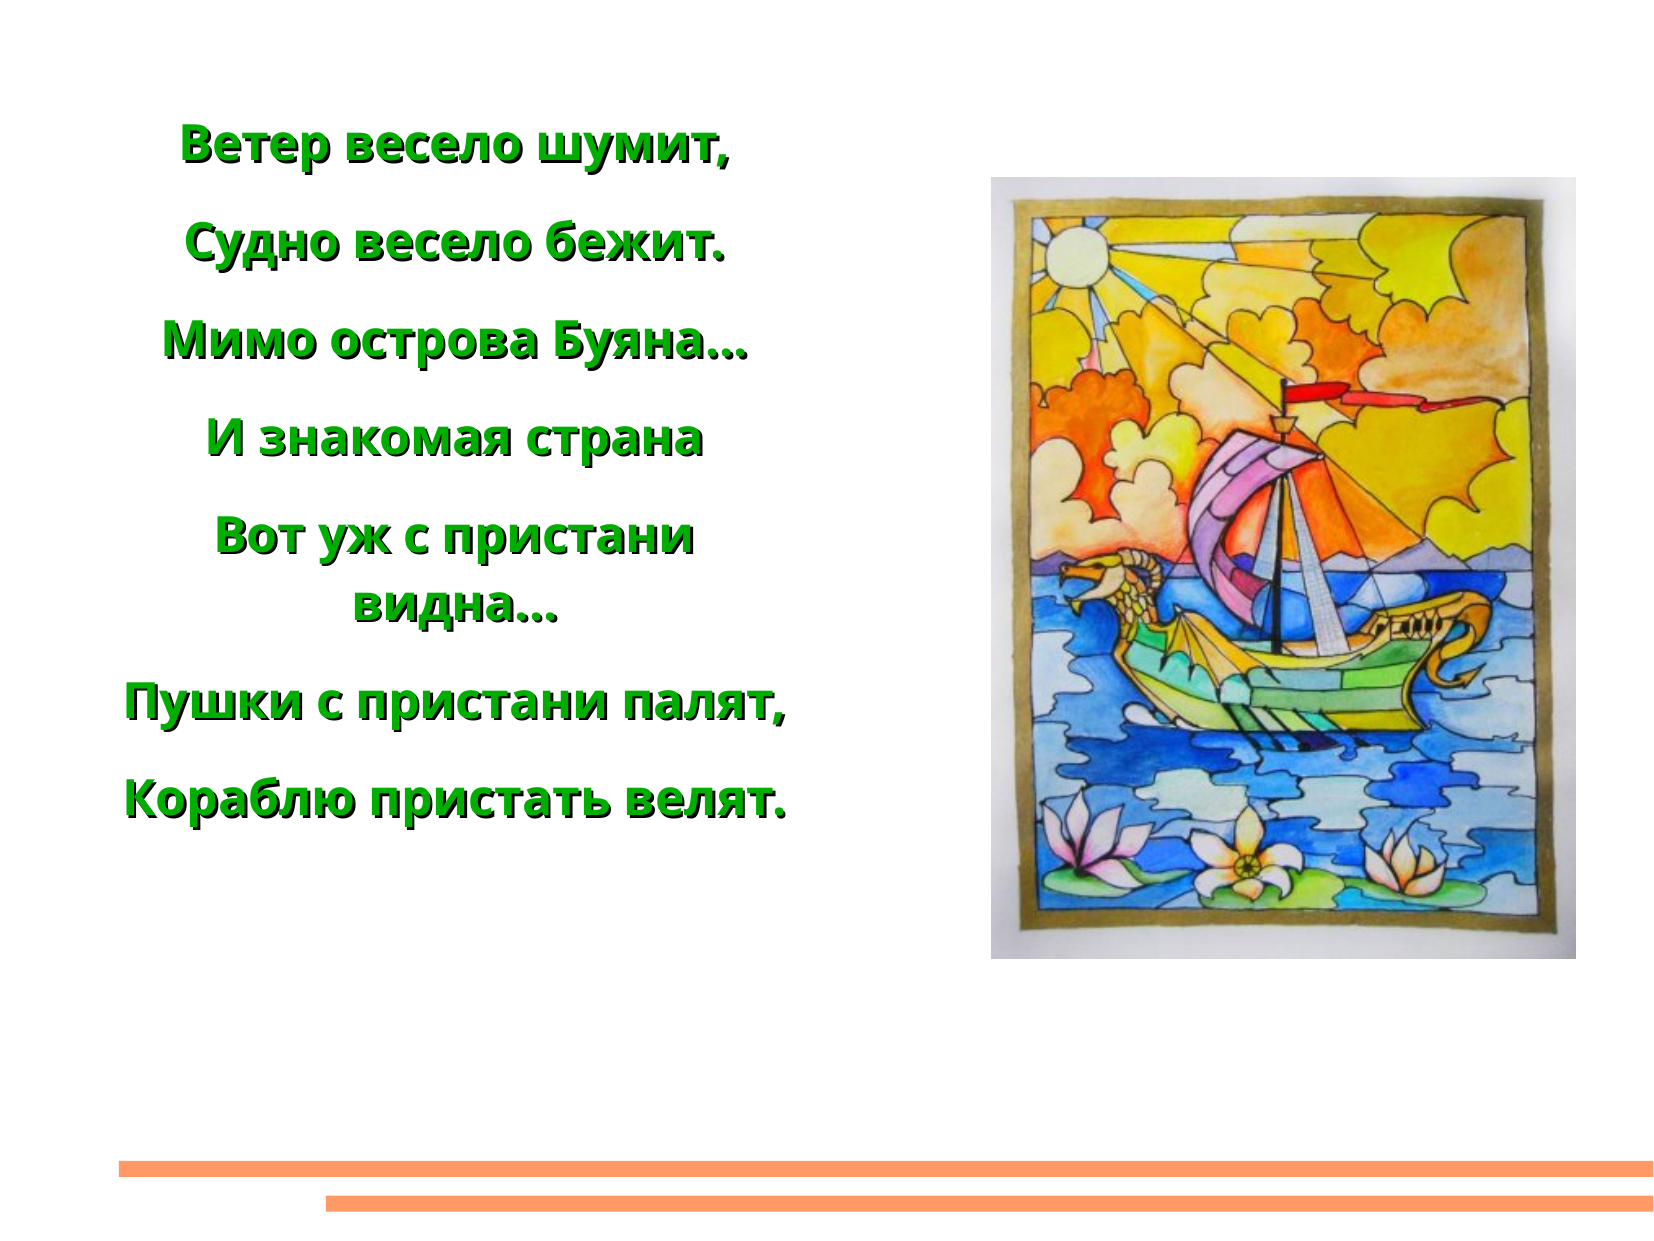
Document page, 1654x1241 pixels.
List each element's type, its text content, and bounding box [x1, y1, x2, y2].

list Ветер весело шумит, Судно весело бежит. Мимо острова Буяна... И знакомая страна Вот уж с пристани видна... Пушки с пристани палят, Кораблю пристать велят. [115, 107, 794, 1035]
picture [991, 177, 1576, 959]
